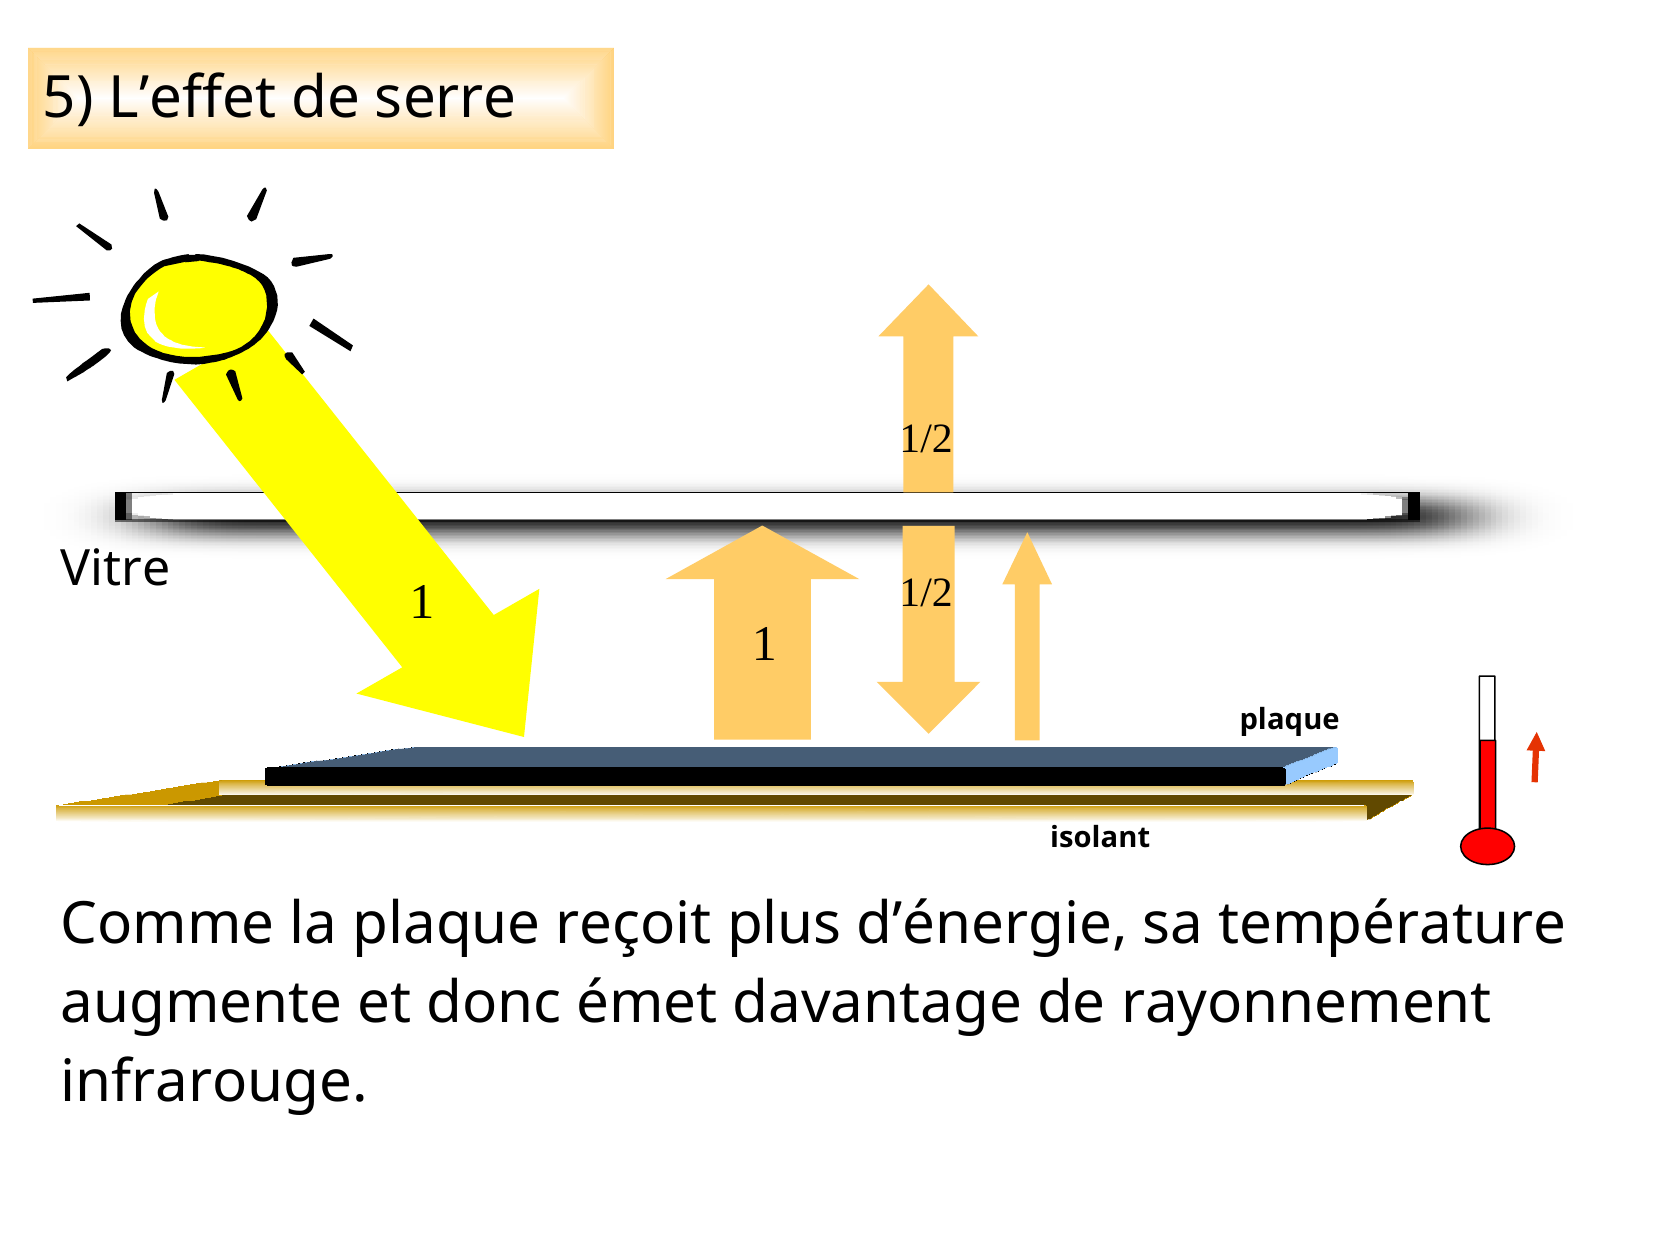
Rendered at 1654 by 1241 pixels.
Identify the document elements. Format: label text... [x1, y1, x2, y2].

picture [27, 472, 319, 564]
text_box [309, 318, 353, 352]
text_box [76, 223, 113, 251]
text_box 1/2 [899, 569, 975, 628]
text_box 1 [751, 616, 787, 687]
text_box 1/2 [899, 416, 975, 474]
text_box [1002, 532, 1053, 741]
text_box Comme la plaque reçoit plus d’énergie, sa température augmente et donc émet davantage de rayonnement infrarouge. [45, 873, 1597, 1162]
text_box Vitre [45, 523, 209, 566]
text_box 5) L’effet de serre [28, 48, 613, 149]
text_box [246, 187, 267, 222]
text_box plaque [1224, 690, 1477, 766]
picture [382, 472, 1591, 564]
text_box [32, 292, 91, 303]
text_box [1460, 676, 1515, 865]
text_box [665, 525, 860, 740]
text_box [291, 254, 333, 267]
text_box [902, 525, 955, 569]
text_box [120, 254, 540, 738]
text_box [876, 628, 981, 734]
text_box [28, 47, 615, 149]
text_box [154, 188, 169, 221]
text_box [903, 474, 954, 493]
text_box isolant [1035, 808, 1287, 873]
text_box 1 [409, 575, 445, 645]
text_box [878, 284, 979, 416]
picture [44, 737, 1429, 832]
text_box [66, 348, 112, 382]
